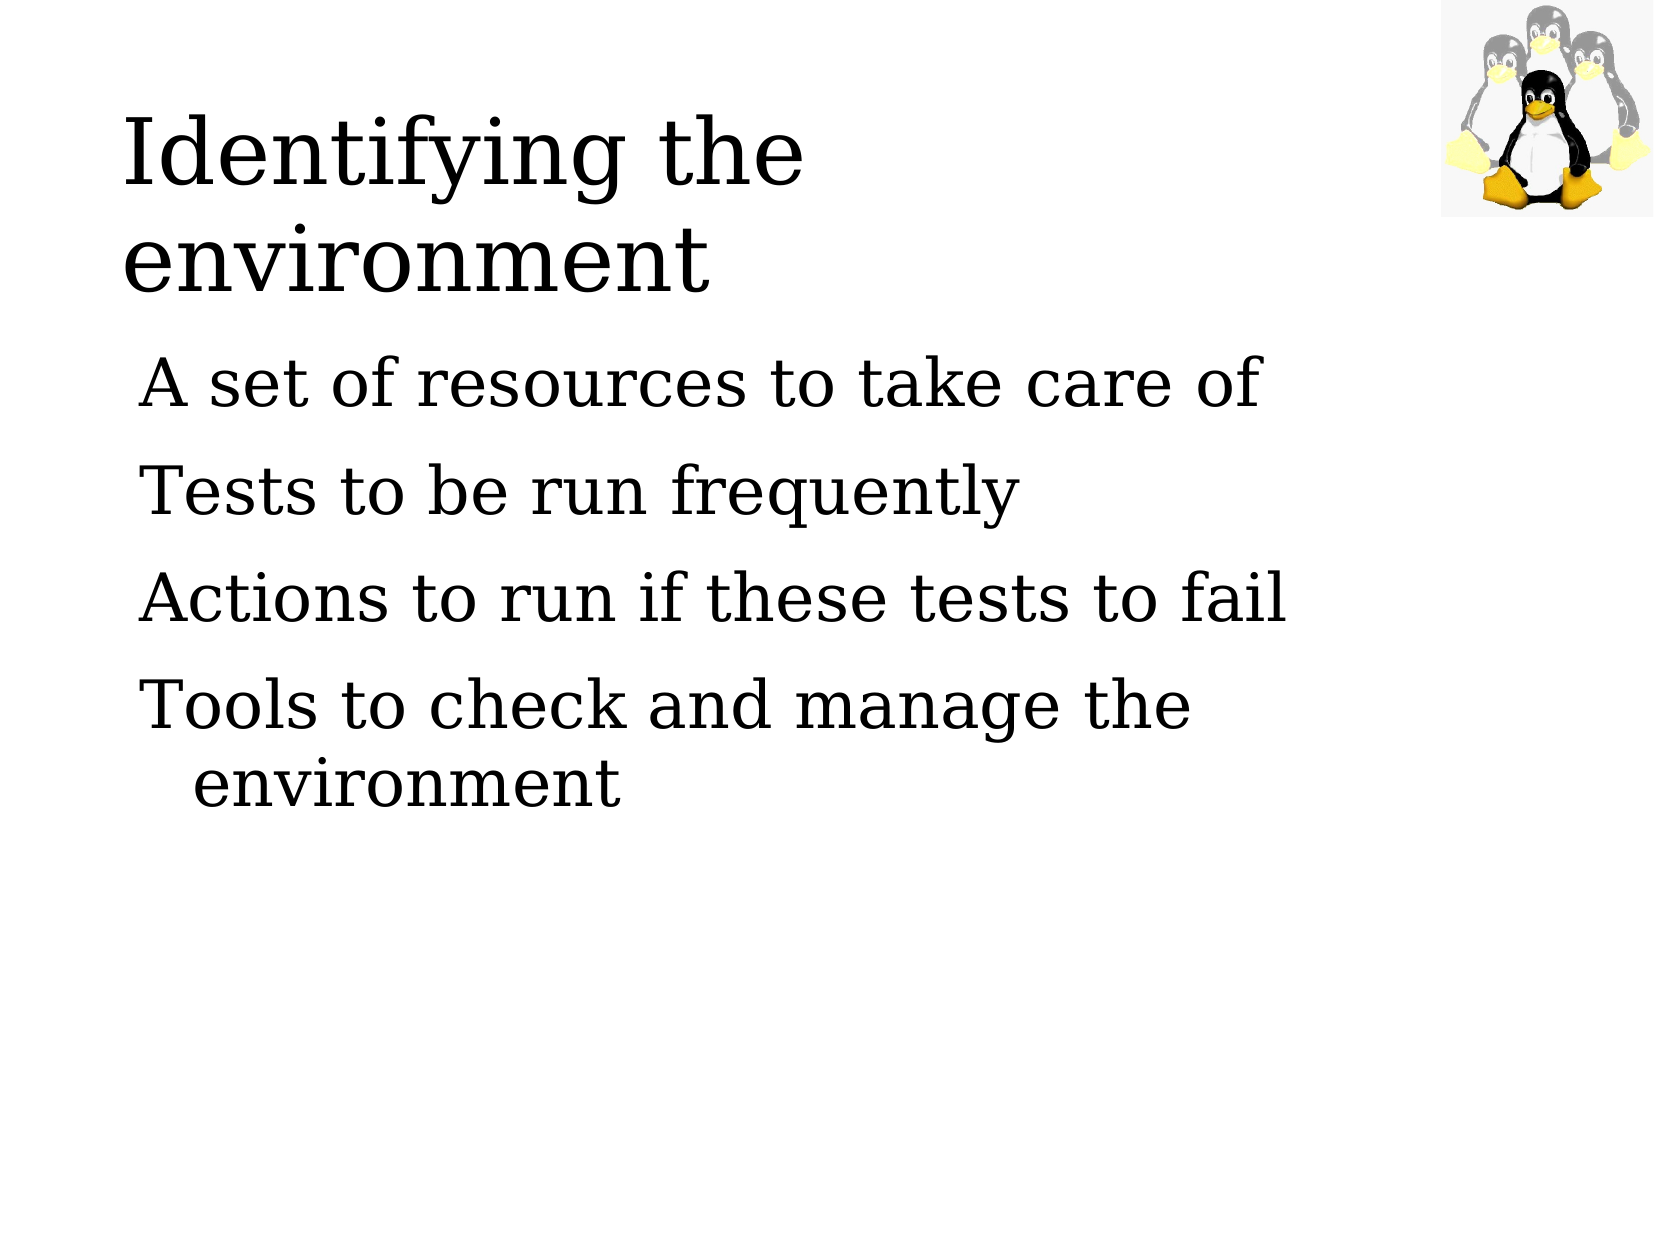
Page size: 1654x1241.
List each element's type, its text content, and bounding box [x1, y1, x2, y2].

list A set of resources to take care of Tests to be run frequently Actions to run if these tests to fail Tools to check and manage the environment [121, 344, 1534, 1127]
title Identifying the environment [121, 99, 1534, 314]
picture [1441, 0, 1654, 217]
